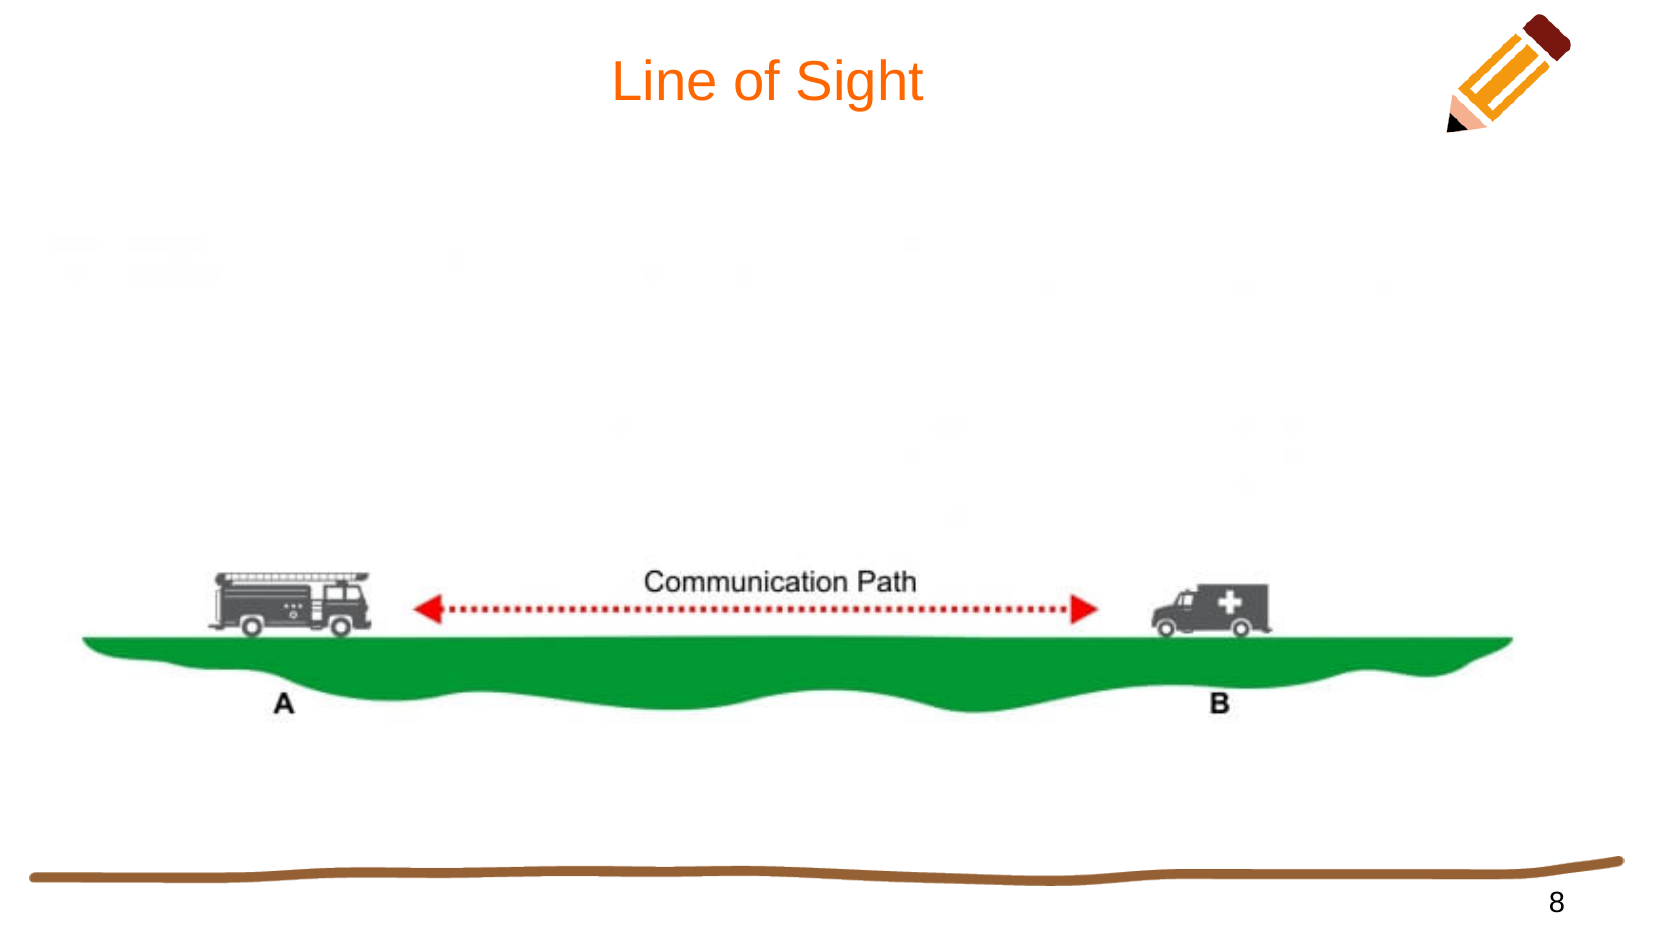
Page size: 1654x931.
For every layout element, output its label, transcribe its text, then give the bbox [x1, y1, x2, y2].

picture [1446, 14, 1571, 133]
picture [29, 856, 1625, 886]
picture [37, 236, 1559, 751]
title Line of Sight [88, 29, 1447, 133]
